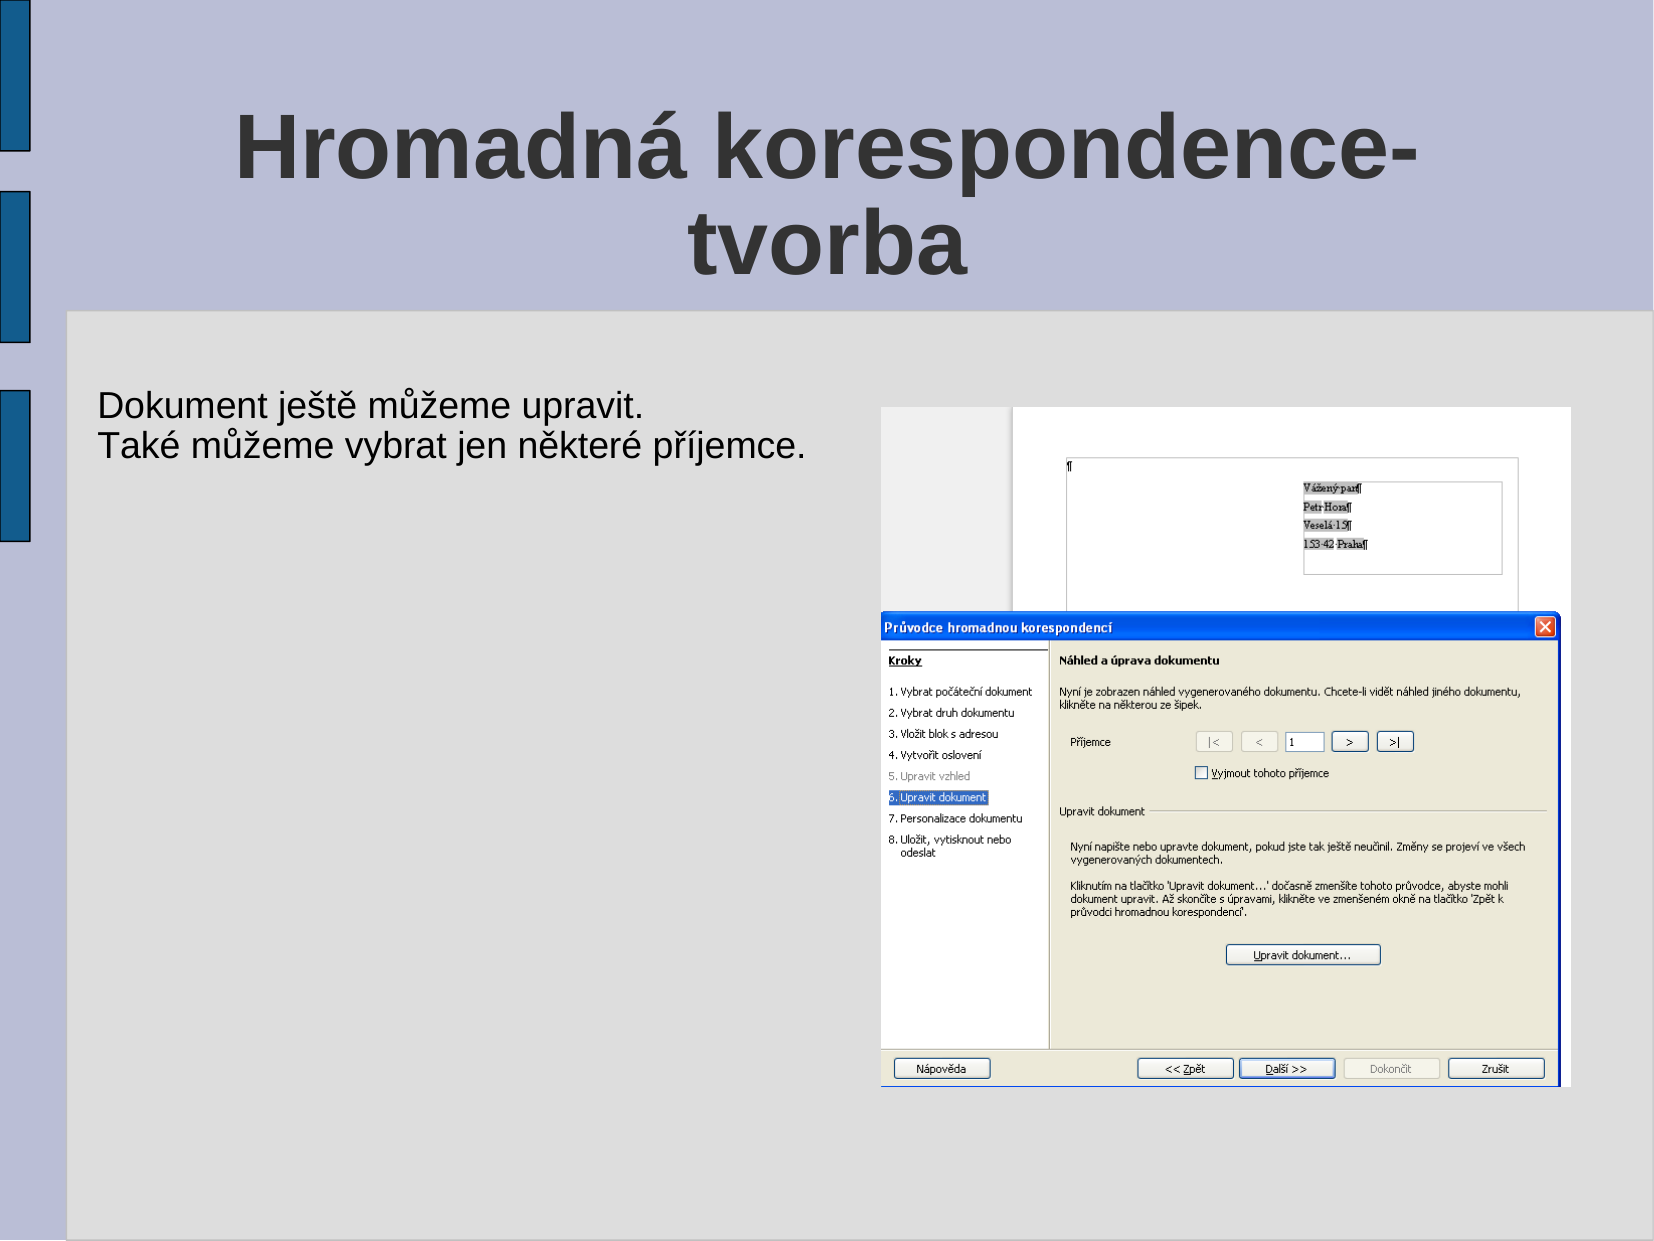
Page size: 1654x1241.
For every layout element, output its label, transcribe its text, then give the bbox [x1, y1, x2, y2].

picture [881, 407, 1571, 1087]
text_box Dokument ještě můžeme upravit. Také můžeme vybrat jen některé příjemce. [82, 377, 843, 519]
title Hromadná korespondence- tvorba [121, 89, 1534, 301]
